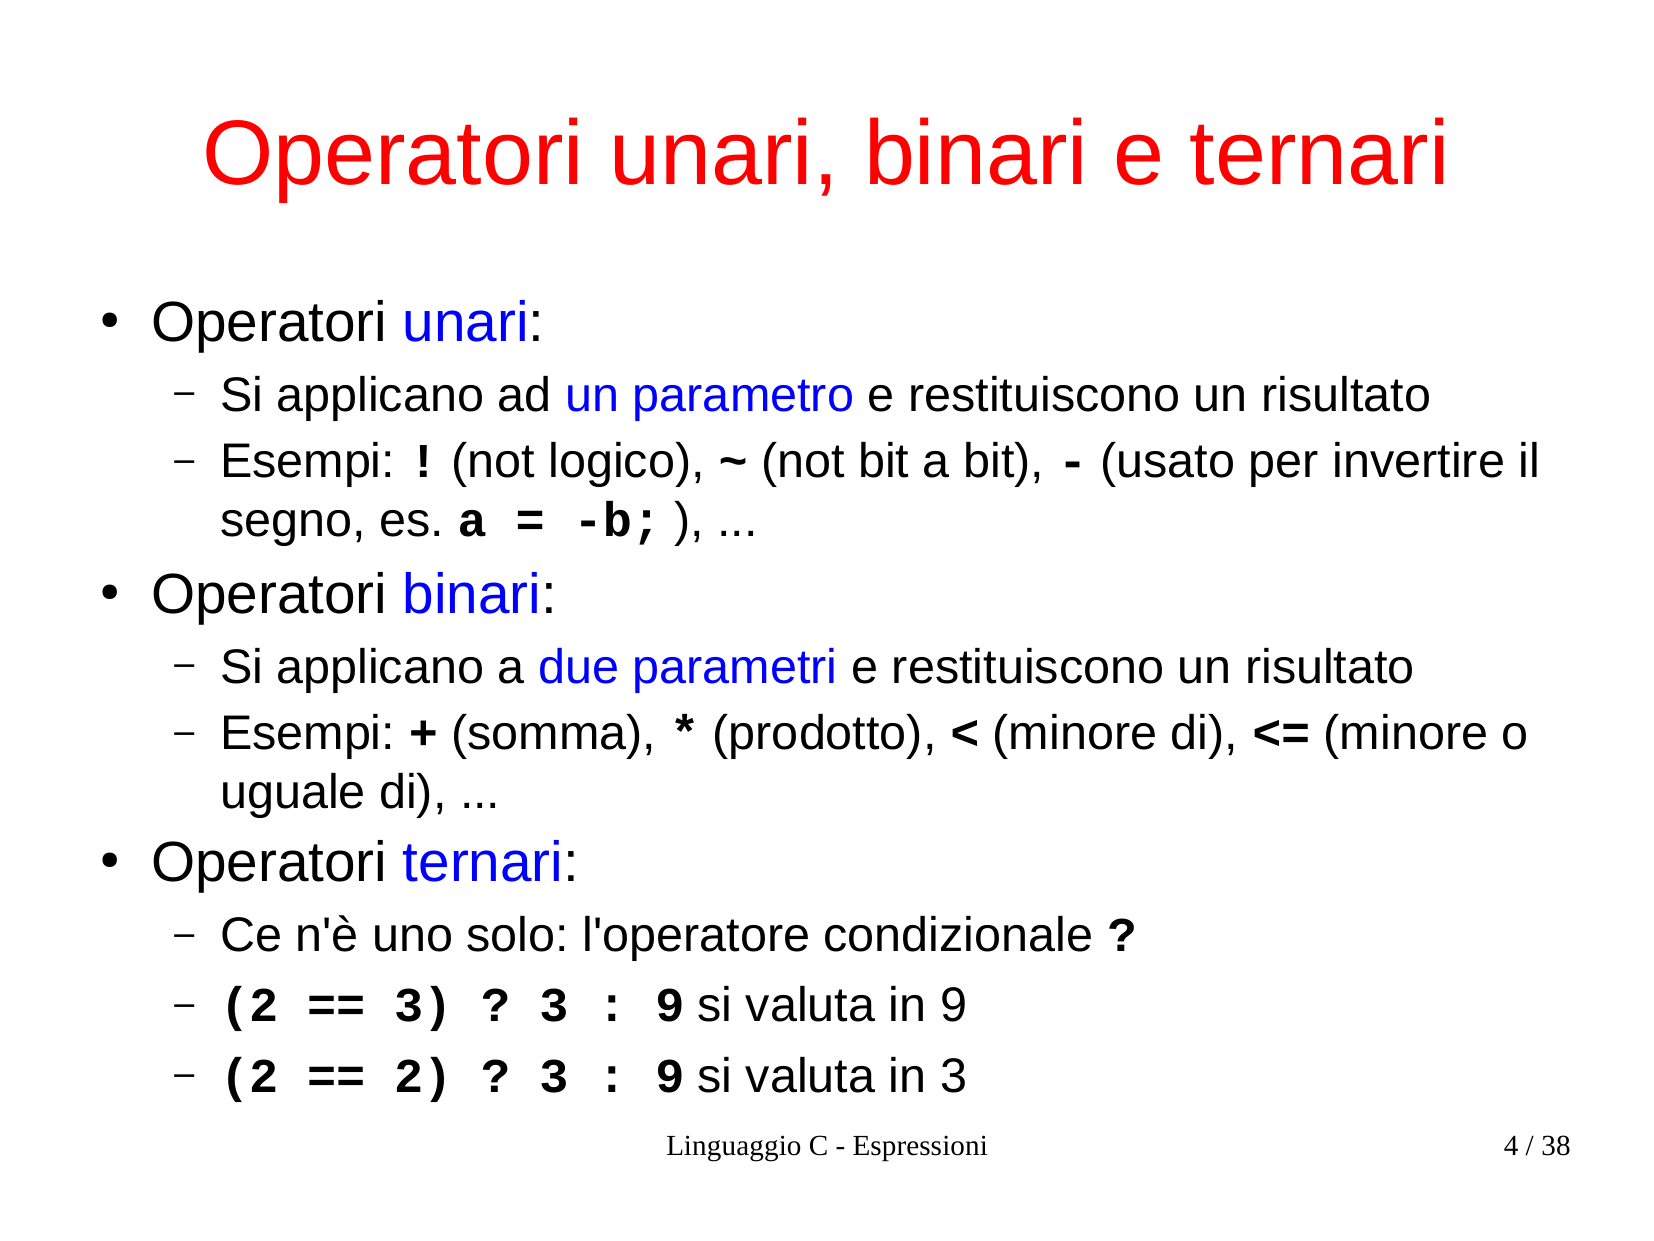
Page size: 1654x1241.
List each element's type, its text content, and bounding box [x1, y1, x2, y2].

list Operatori unari: Si applicano ad un parametro e restituiscono un risultato Esempi: ! (not logico), ~ (not bit a bit), - (usato per invertire il segno, es. a = -b; ), ... Operatori binari: Si applicano a due parametri e restituiscono un risultato Esempi: + (somma), * (prodotto), < (minore di), <= (minore o uguale di), ... Operatori ternari: Ce n'è uno solo: l'operatore condizionale ? (2 == 3) ? 3 : 9 si valuta in 9 (2 == 2) ? 3 : 9 si valuta in 3 [82, 290, 1571, 1109]
title Operatori unari, binari e ternari [82, 49, 1571, 257]
